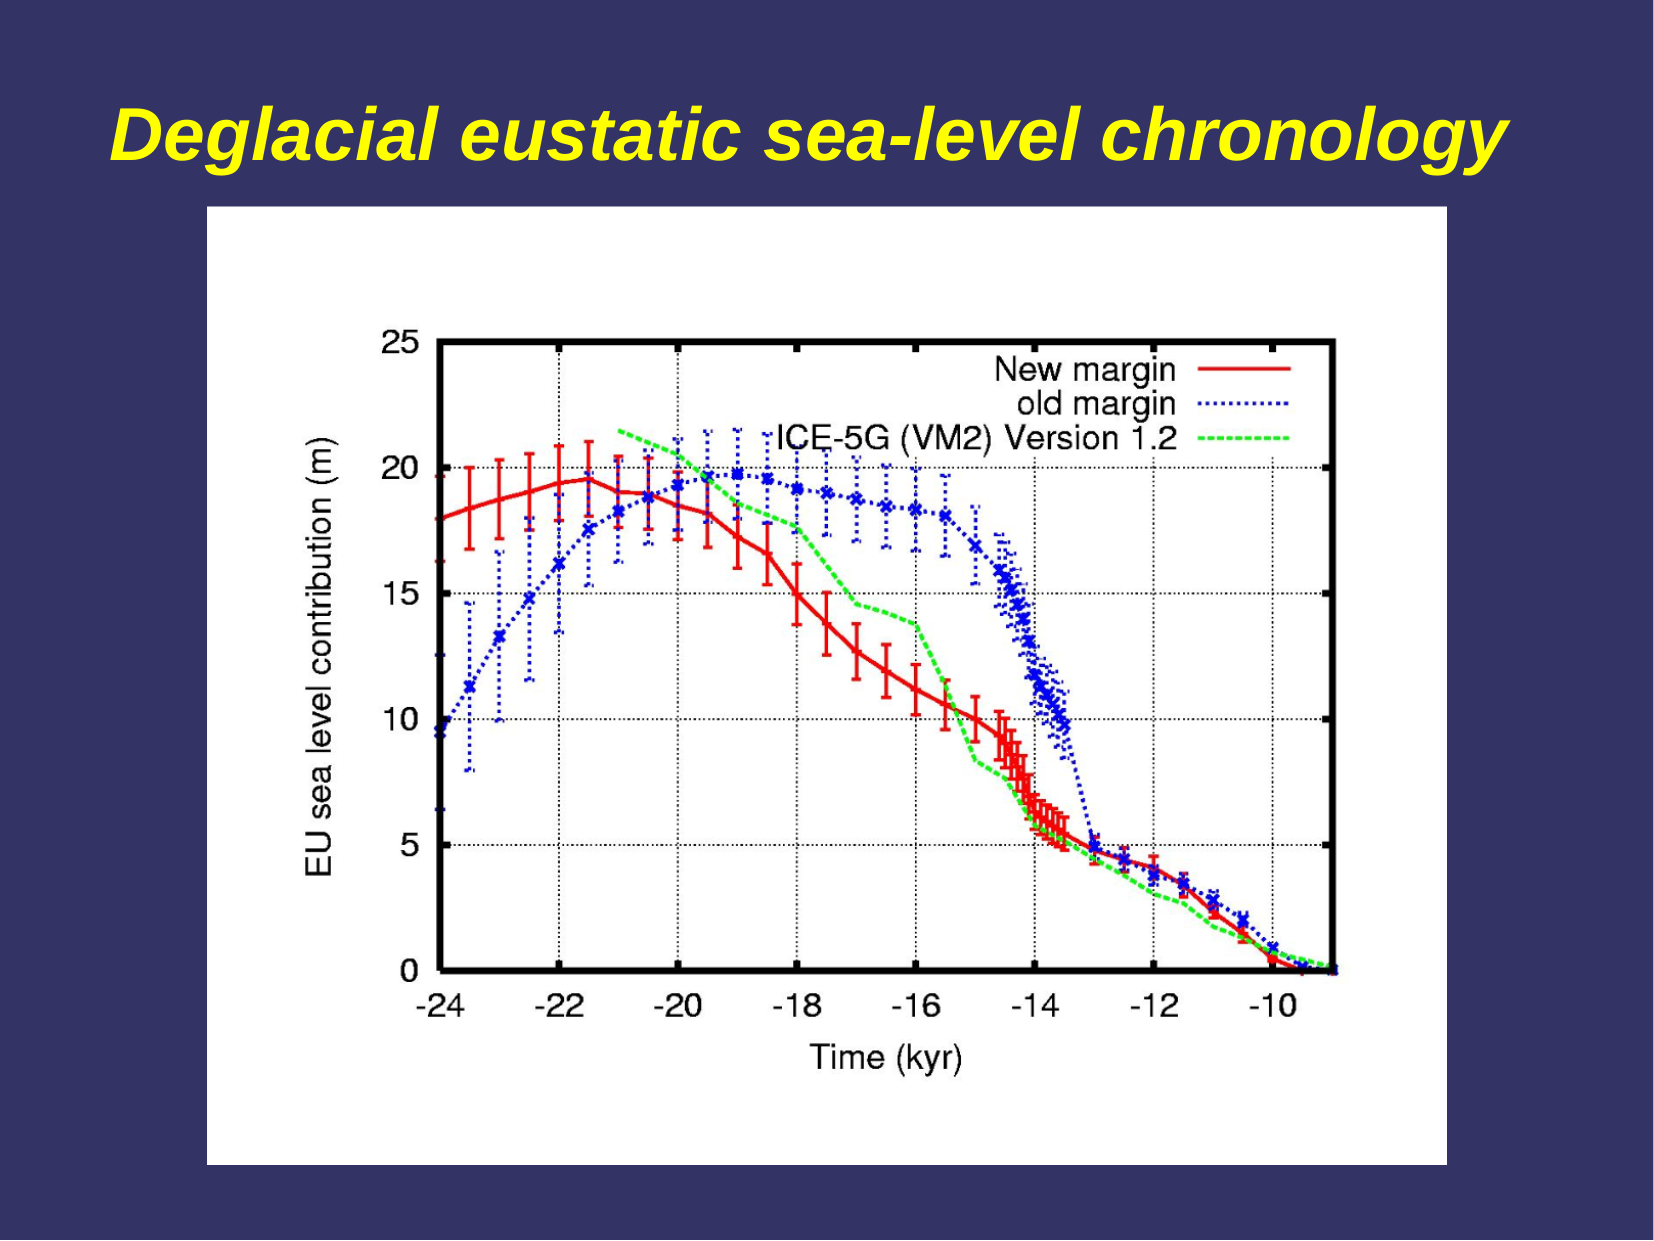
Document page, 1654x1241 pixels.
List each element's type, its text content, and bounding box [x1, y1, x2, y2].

title Deglacial eustatic sea-level chronology [103, 49, 1516, 224]
picture [206, 206, 1447, 1165]
